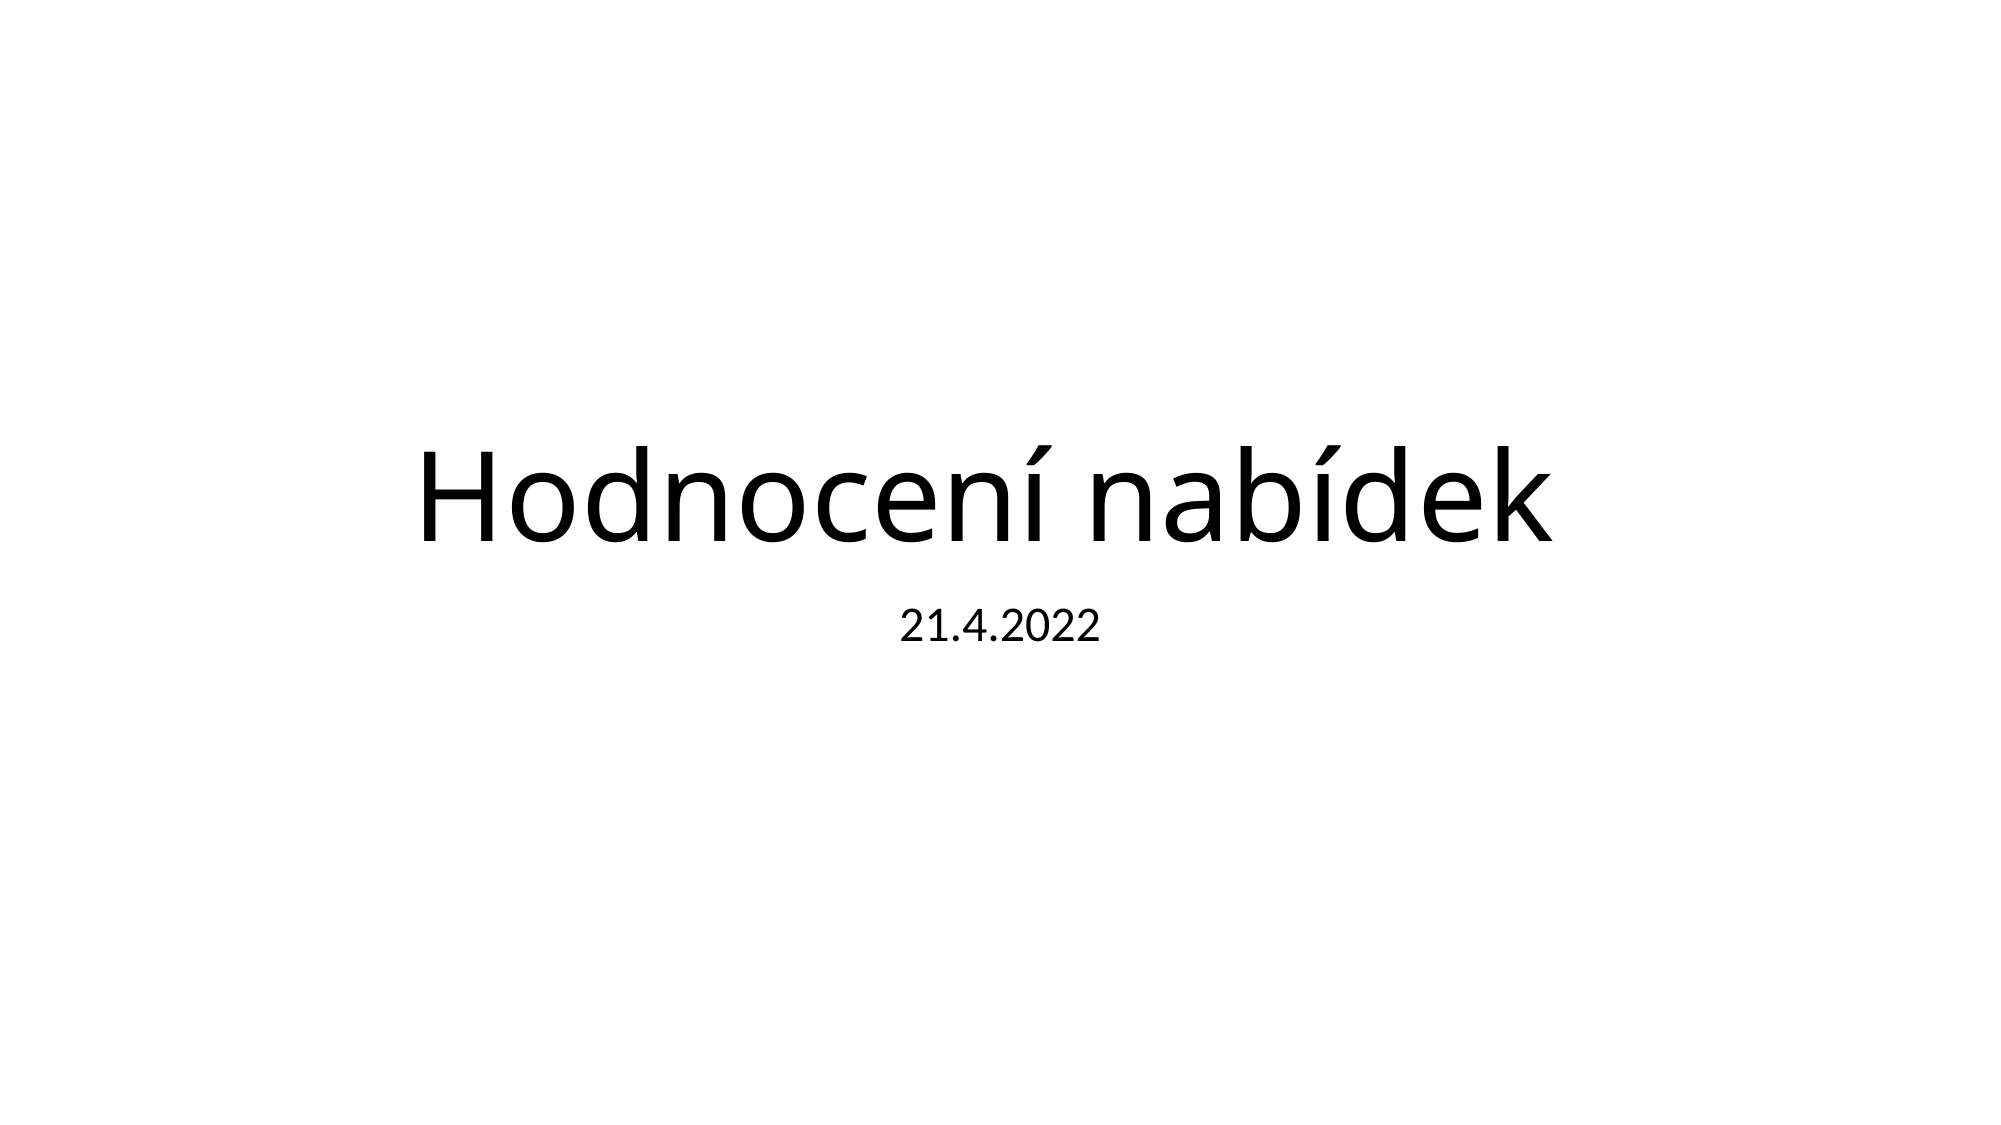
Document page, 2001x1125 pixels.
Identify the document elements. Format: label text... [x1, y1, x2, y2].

subtitle 21.4.2022 [249, 590, 1750, 863]
title Hodnocení nabídek [249, 184, 1750, 576]
